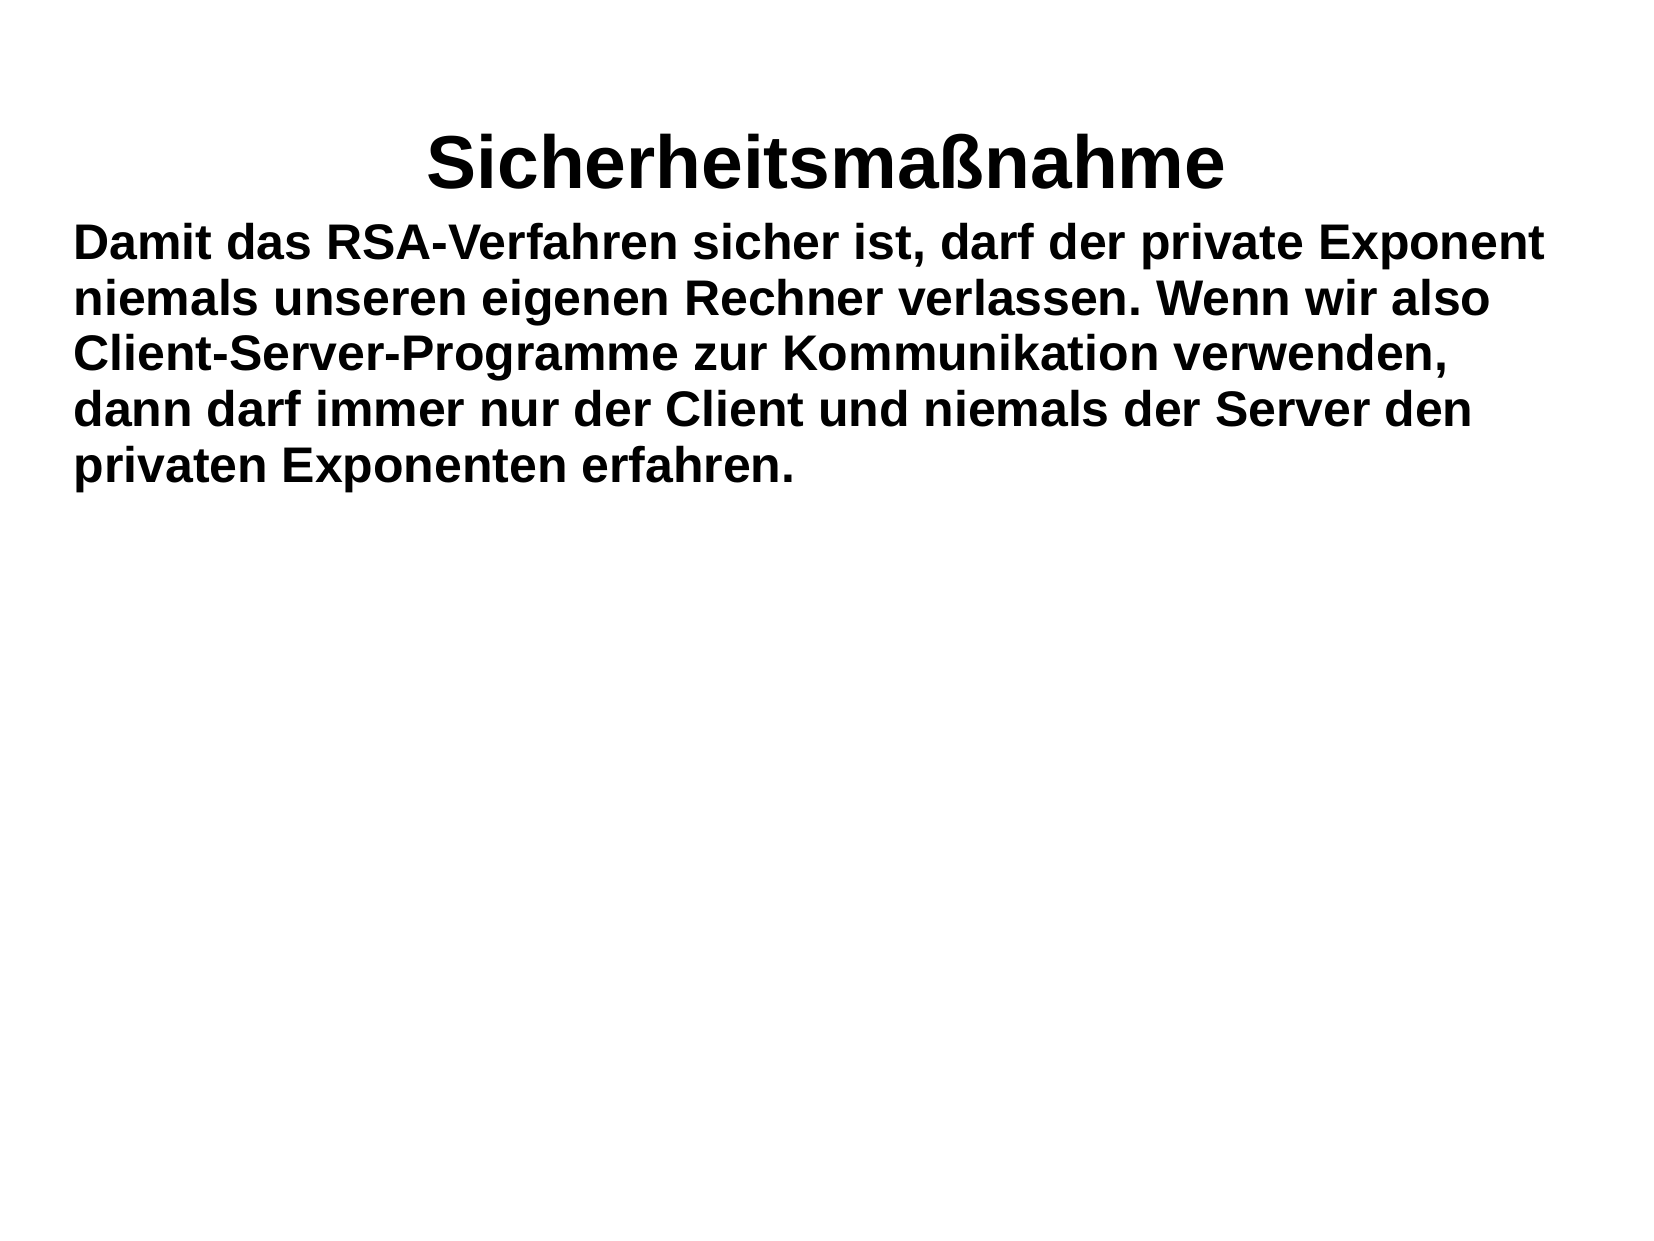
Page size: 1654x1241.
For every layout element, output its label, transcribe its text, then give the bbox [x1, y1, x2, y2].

text_box Damit das RSA-Verfahren sicher ist, darf der private Exponent niemals unseren eigenen Rechner verlassen. Wenn wir also Client-Server-Programme zur Kommunikation verwenden, dann darf immer nur der Client und niemals der Server den privaten Exponenten erfahren. [59, 206, 1595, 501]
title Sicherheitsmaßnahme [88, 88, 1565, 206]
